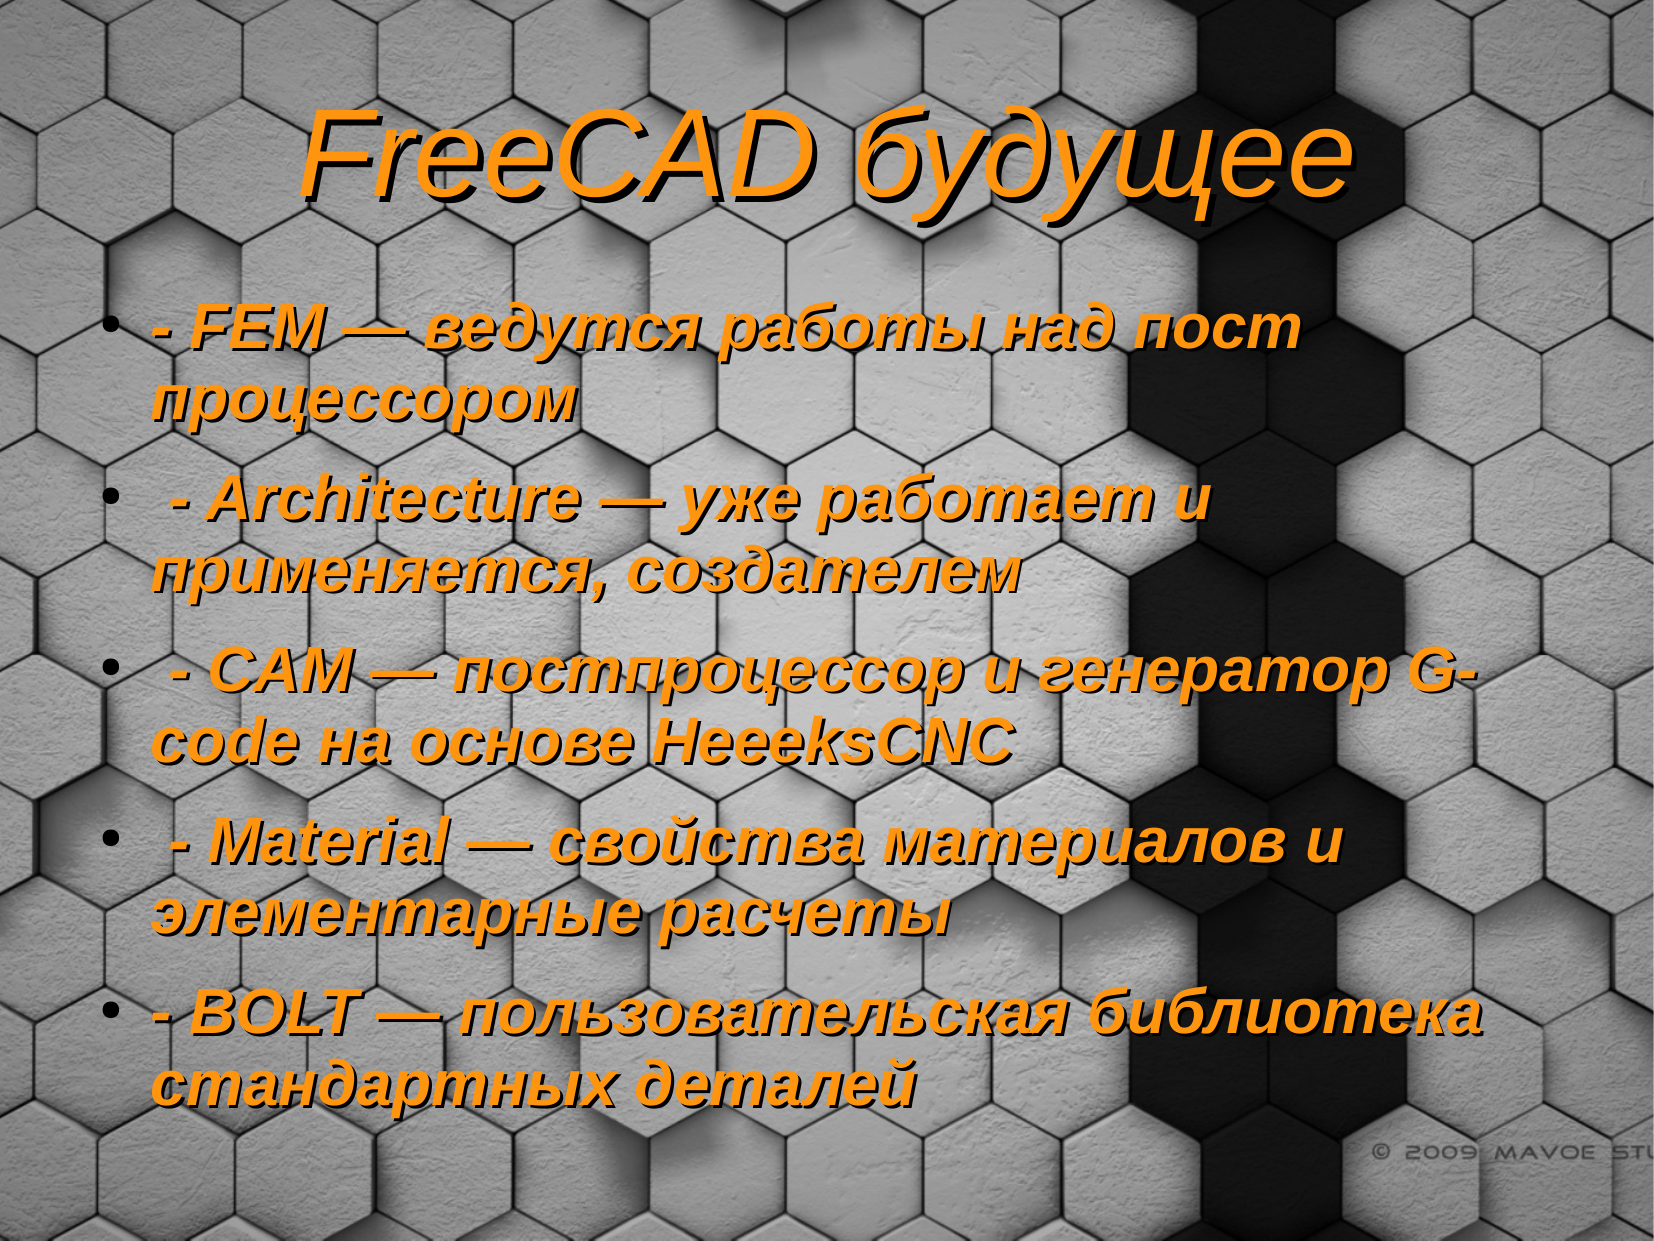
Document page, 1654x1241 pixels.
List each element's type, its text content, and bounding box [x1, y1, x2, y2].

list - FEM — ведутся работы над пост процессором - Architecture — уже работает и применяется, создателем - CAM — постпроцессор и генератор G-code на основе HeeeksCNC - Material — свойства материалов и элементарные расчеты - BOLT — пользовательская библиотека стандартных деталей [82, 290, 1571, 1123]
picture [0, 0, 1654, 1241]
title FreeCAD будущее [82, 49, 1571, 257]
